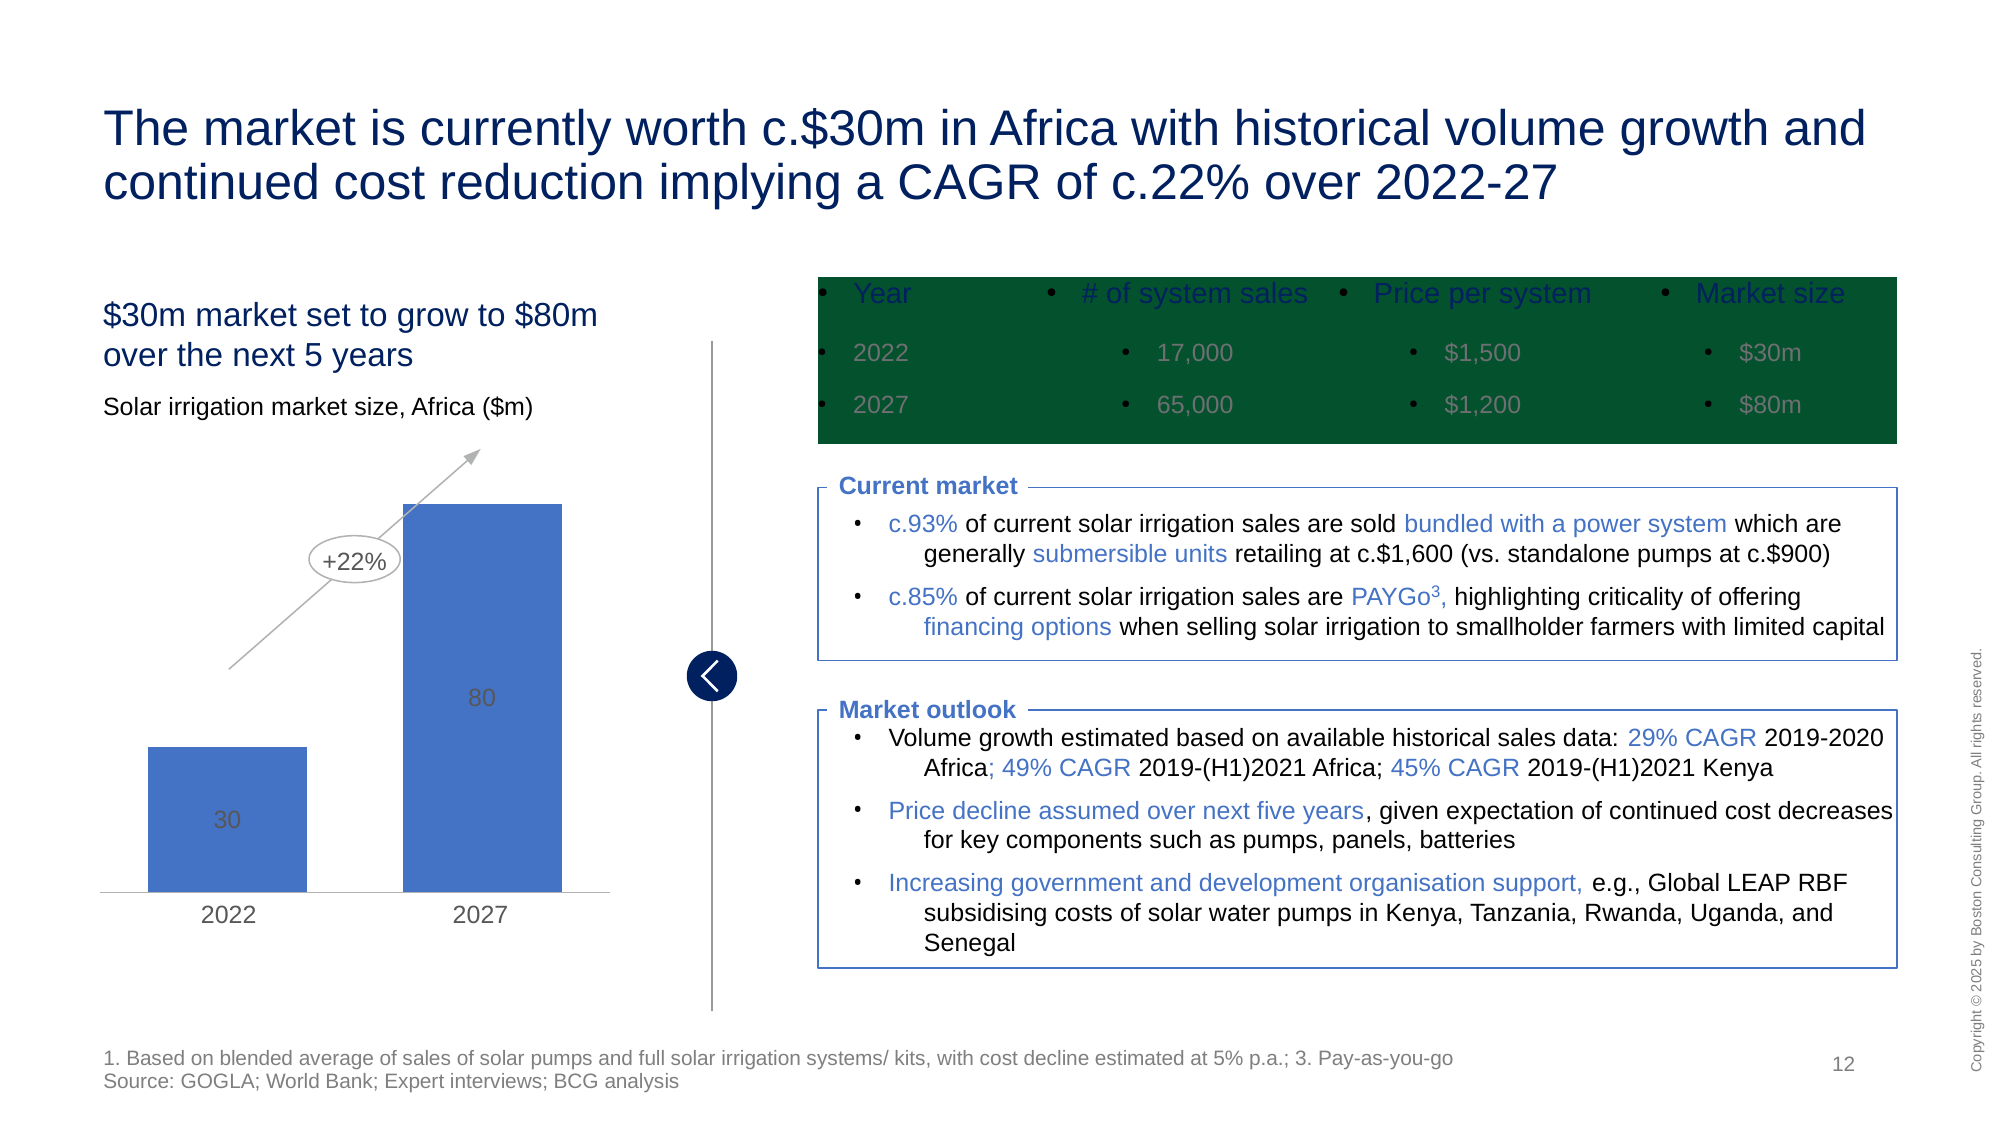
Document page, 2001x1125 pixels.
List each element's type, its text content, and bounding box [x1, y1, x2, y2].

table_cell $30m [1609, 339, 1897, 391]
text_box [686, 650, 738, 702]
chart [89, 495, 621, 901]
text_box 1. Based on blended average of sales of solar pumps and full solar irrigation systems/ kits, with cost decline estimated at 5% p.a.; 3. Pay-as-you-go Source: GOGLA; World Bank; Expert interviews; BCG analysis [103, 1048, 1585, 1093]
title The market is currently worth c.$30m in Africa with historical volume growth and continued cost reduction implying a CAGR of c.22% over 2022-27 [103, 102, 1897, 212]
table_cell $1,200 [1321, 391, 1609, 444]
text_box Current market [827, 460, 1028, 512]
table_cell 65,000 [1034, 391, 1321, 444]
text_box $30m market set to grow to $80m over the next 5 years [103, 265, 607, 374]
table_cell $80m [1609, 391, 1897, 444]
table_cell $1,500 [1321, 339, 1609, 391]
text_box 2022 [200, 895, 258, 928]
table_cell 17,000 [1034, 339, 1321, 391]
text_box 2027 [452, 895, 509, 928]
table_header # of system sales [1034, 277, 1321, 339]
text_box +22% [309, 535, 401, 583]
table_cell 2027 [818, 391, 1034, 444]
text_box Market outlook [827, 692, 1028, 728]
table_header Market size [1609, 277, 1897, 339]
text_box Volume growth estimated based on available historical sales data: 29% CAGR 2019-2020 Africa; 49% CAGR 2019-(H1)2021 Africa; 45% CAGR 2019-(H1)2021 Kenya Price decline assumed over next five years, given expectation of continued cost decreases for key components such as pumps, panels, batteries Increasing government and development organisation support, e.g., Global LEAP RBF subsidising costs of solar water pumps in Kenya, Tanzania, Rwanda, Uganda, and Senegal [817, 709, 1897, 969]
table_header Price per system [1321, 277, 1609, 339]
table_header Year [818, 277, 1034, 339]
text_box Solar irrigation market size, Africa ($m) [103, 390, 607, 463]
text_box c.93% of current solar irrigation sales are sold bundled with a power system which are generally submersible units retailing at c.$1,600 (vs. standalone pumps at c.$900) c.85% of current solar irrigation sales are PAYGo3, highlighting criticality of offering financing options when selling solar irrigation to smallholder farmers with limited capital [817, 487, 1897, 661]
table_cell 2022 [818, 339, 1034, 391]
